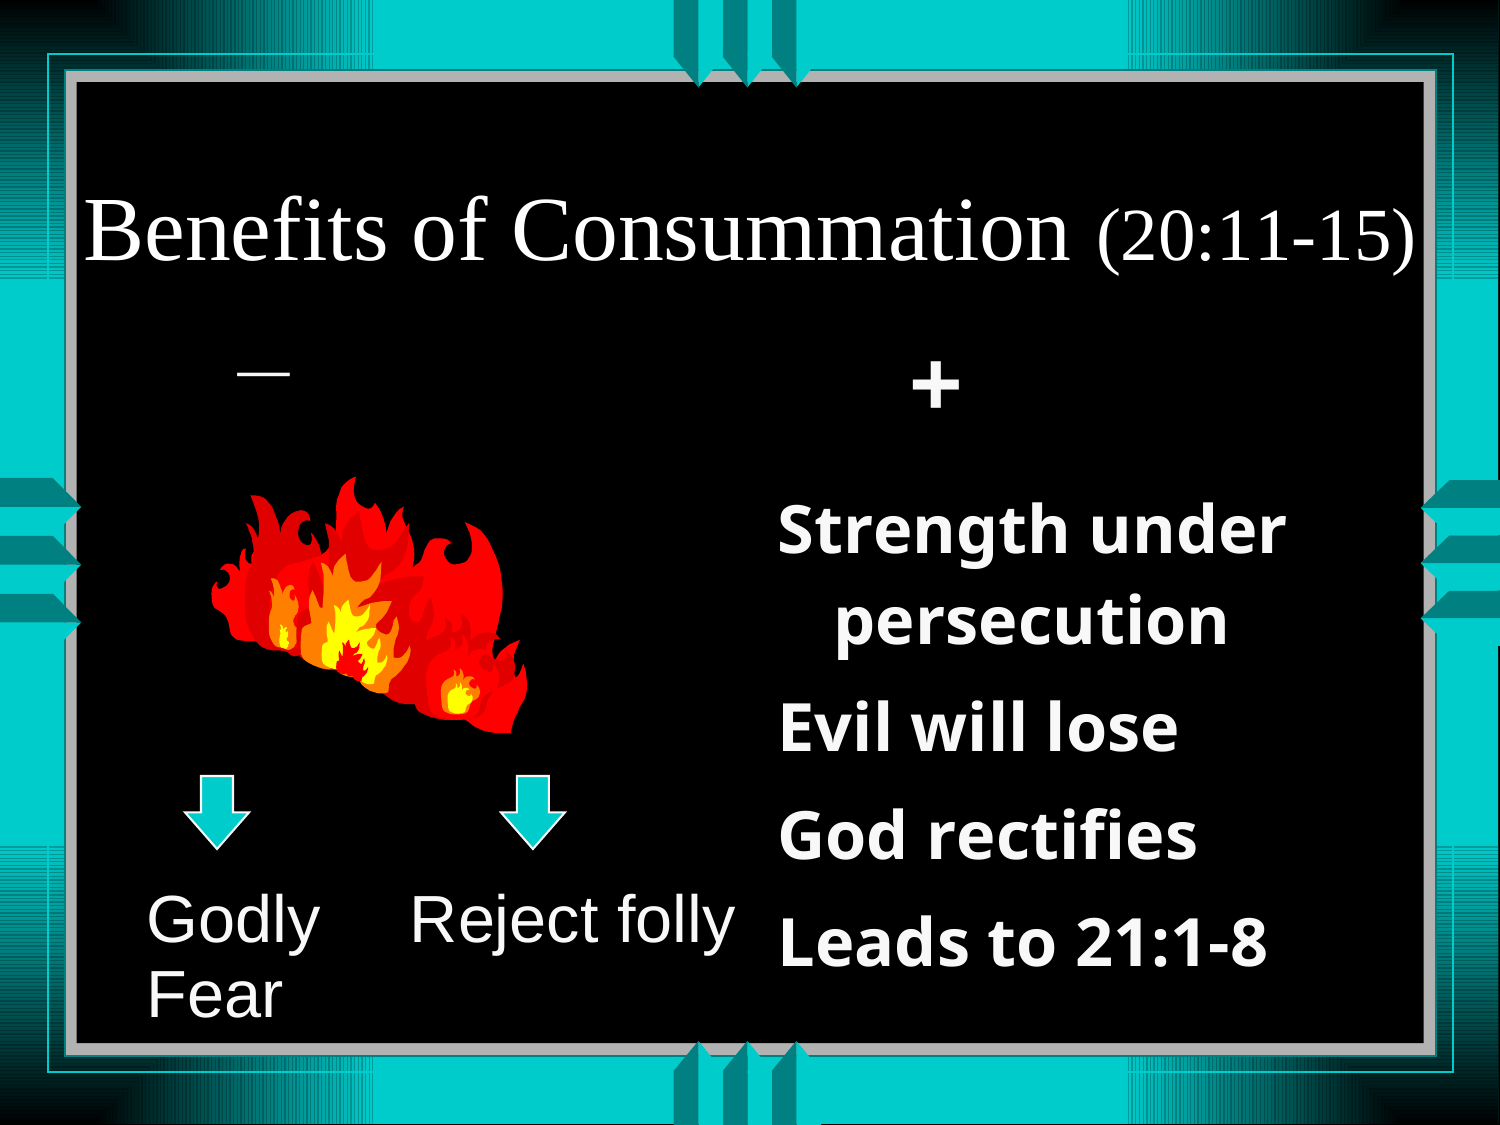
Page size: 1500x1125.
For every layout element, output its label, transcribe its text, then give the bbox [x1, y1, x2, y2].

text_box + [894, 324, 1027, 443]
text_box Reject folly [394, 874, 762, 965]
text_box _ [223, 274, 356, 393]
text_box GodlyFear [131, 874, 369, 1040]
text_box [500, 775, 565, 849]
title Benefits of Consummation (20:11-15) [62, 99, 1438, 288]
text_box [211, 476, 528, 734]
list Strength under persecution Evil will lose God rectifies Leads to 21:1-8 [762, 474, 1388, 988]
text_box [185, 775, 249, 849]
